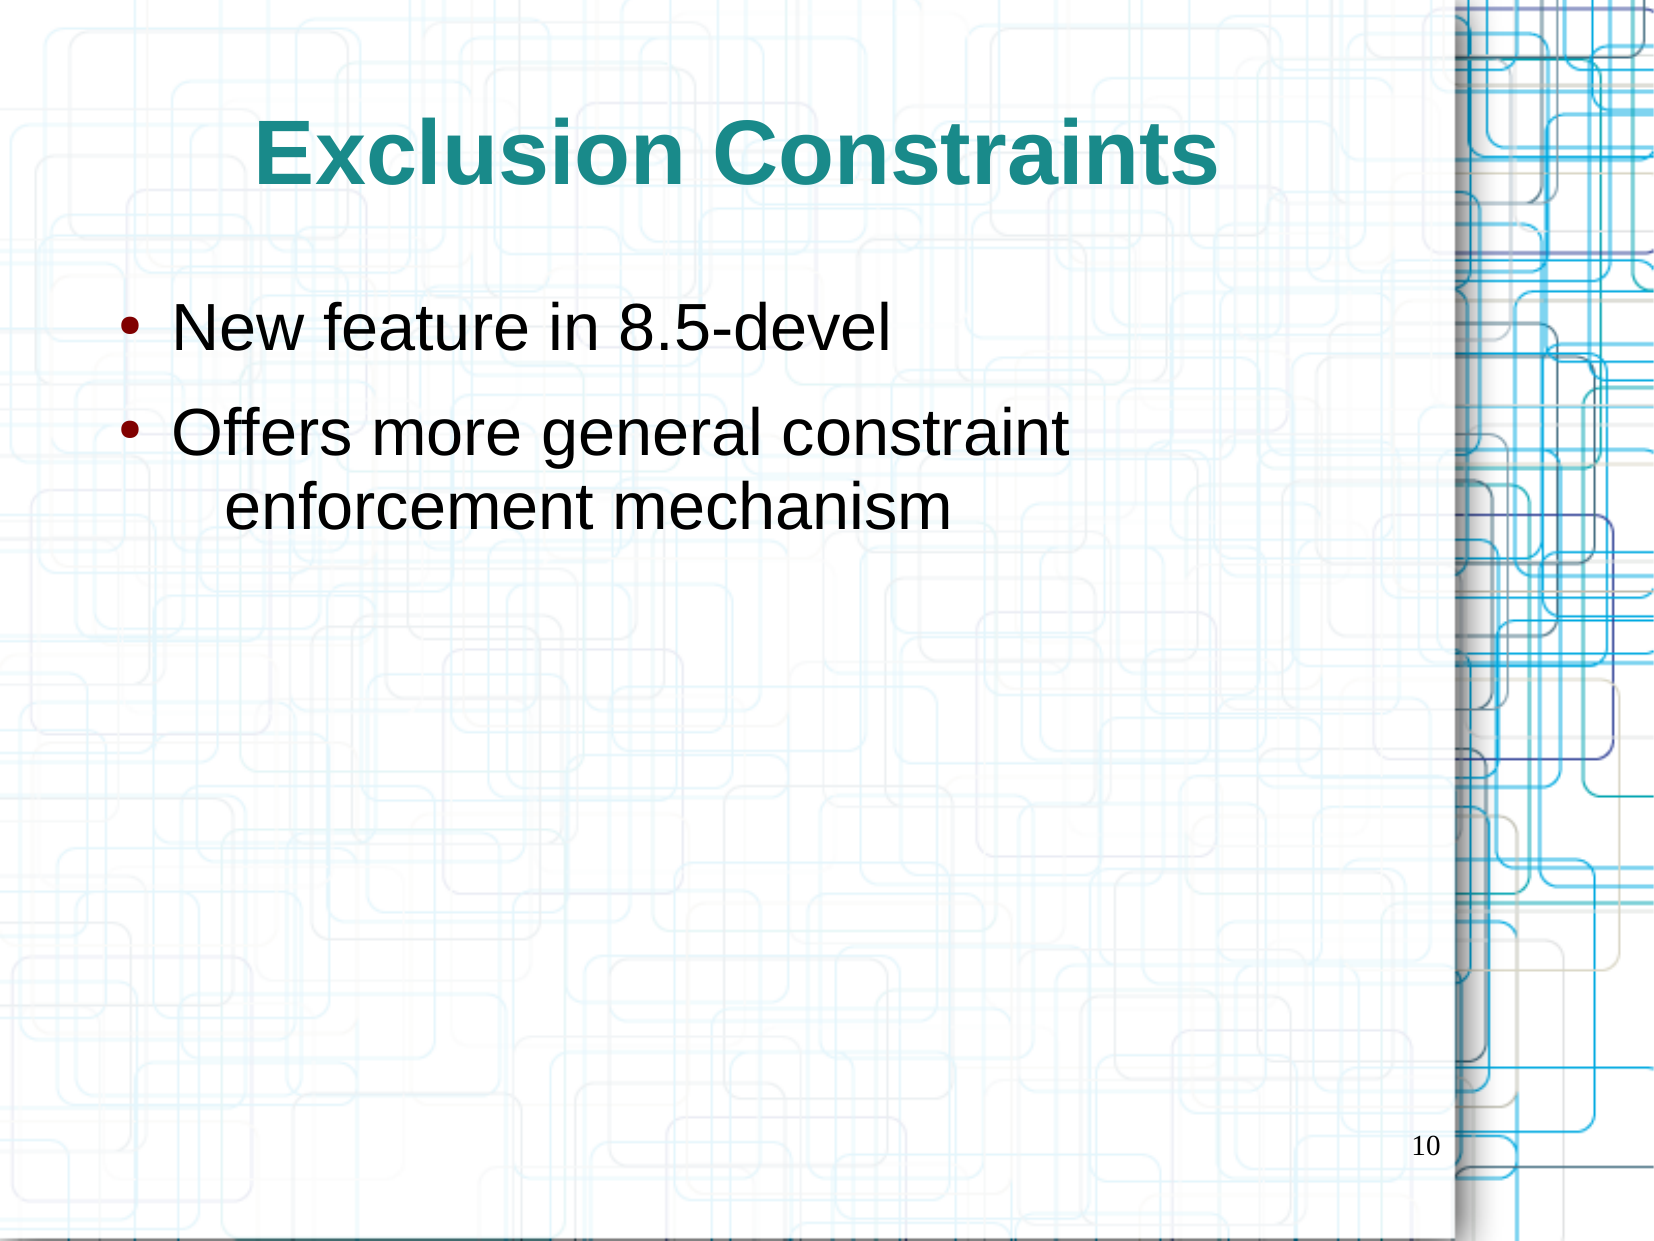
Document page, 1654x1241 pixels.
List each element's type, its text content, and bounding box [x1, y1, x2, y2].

title Exclusion Constraints [59, 56, 1418, 250]
list New feature in 8.5-devel Offers more general constraint enforcement mechanism [82, 290, 1418, 1094]
picture [0, 0, 1654, 1241]
